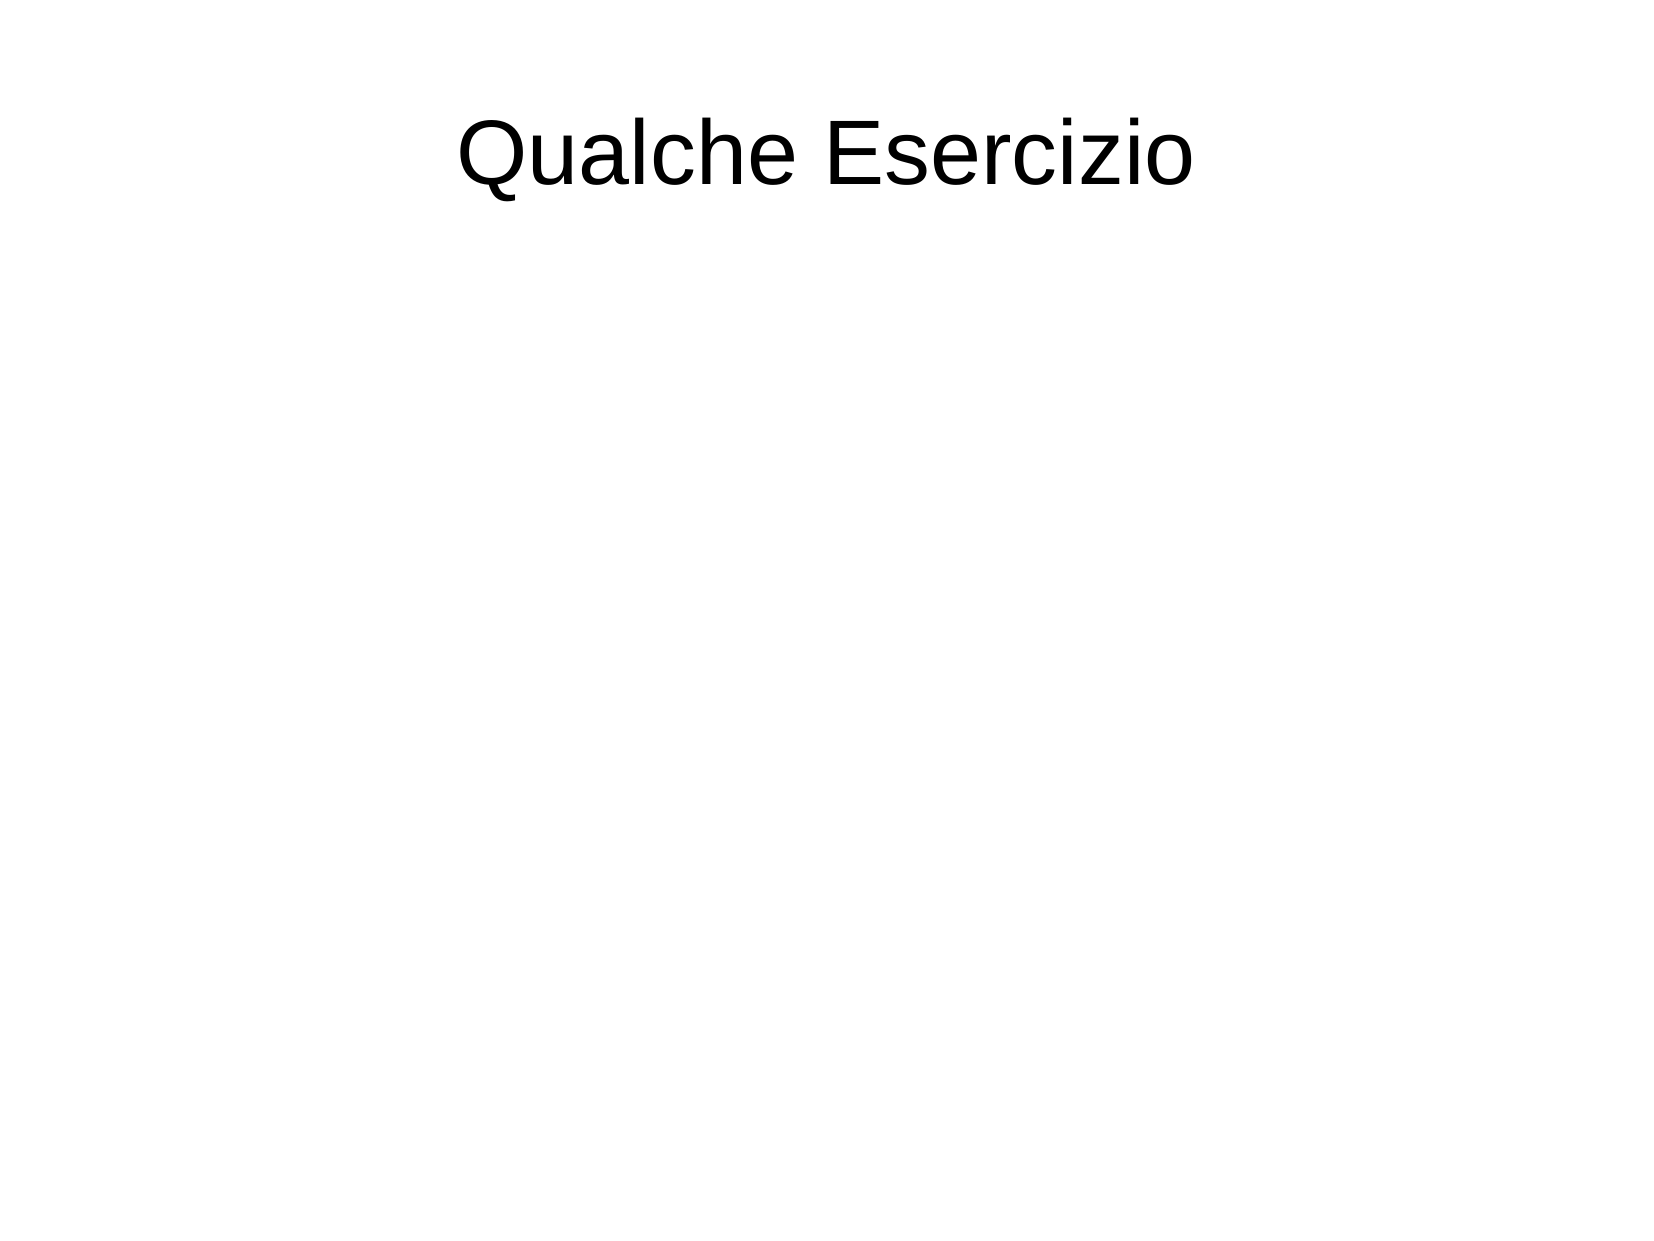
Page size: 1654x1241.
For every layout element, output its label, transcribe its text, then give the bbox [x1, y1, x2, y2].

title Qualche Esercizio [82, 49, 1571, 257]
